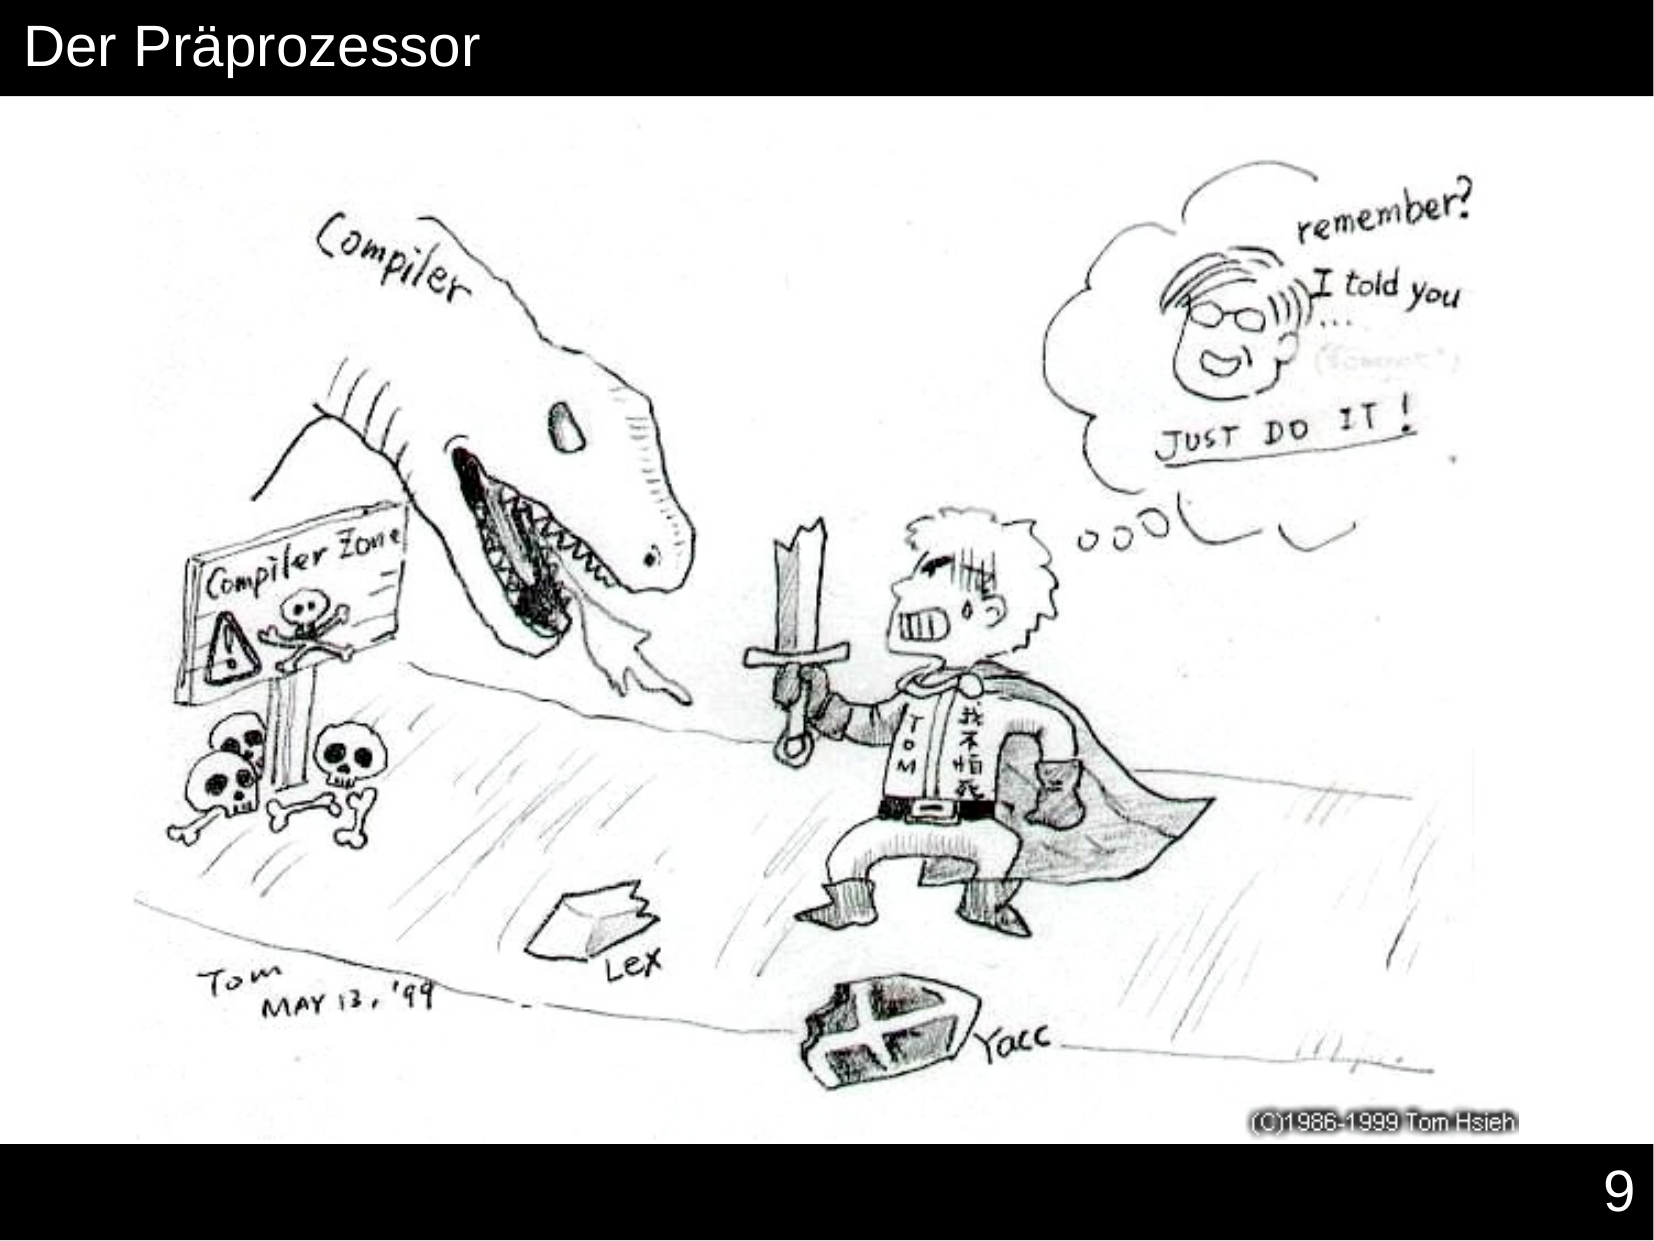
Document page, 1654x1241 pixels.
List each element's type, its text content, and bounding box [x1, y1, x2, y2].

text_box Der Präprozessor [8, 5, 766, 94]
picture [133, 97, 1519, 1140]
